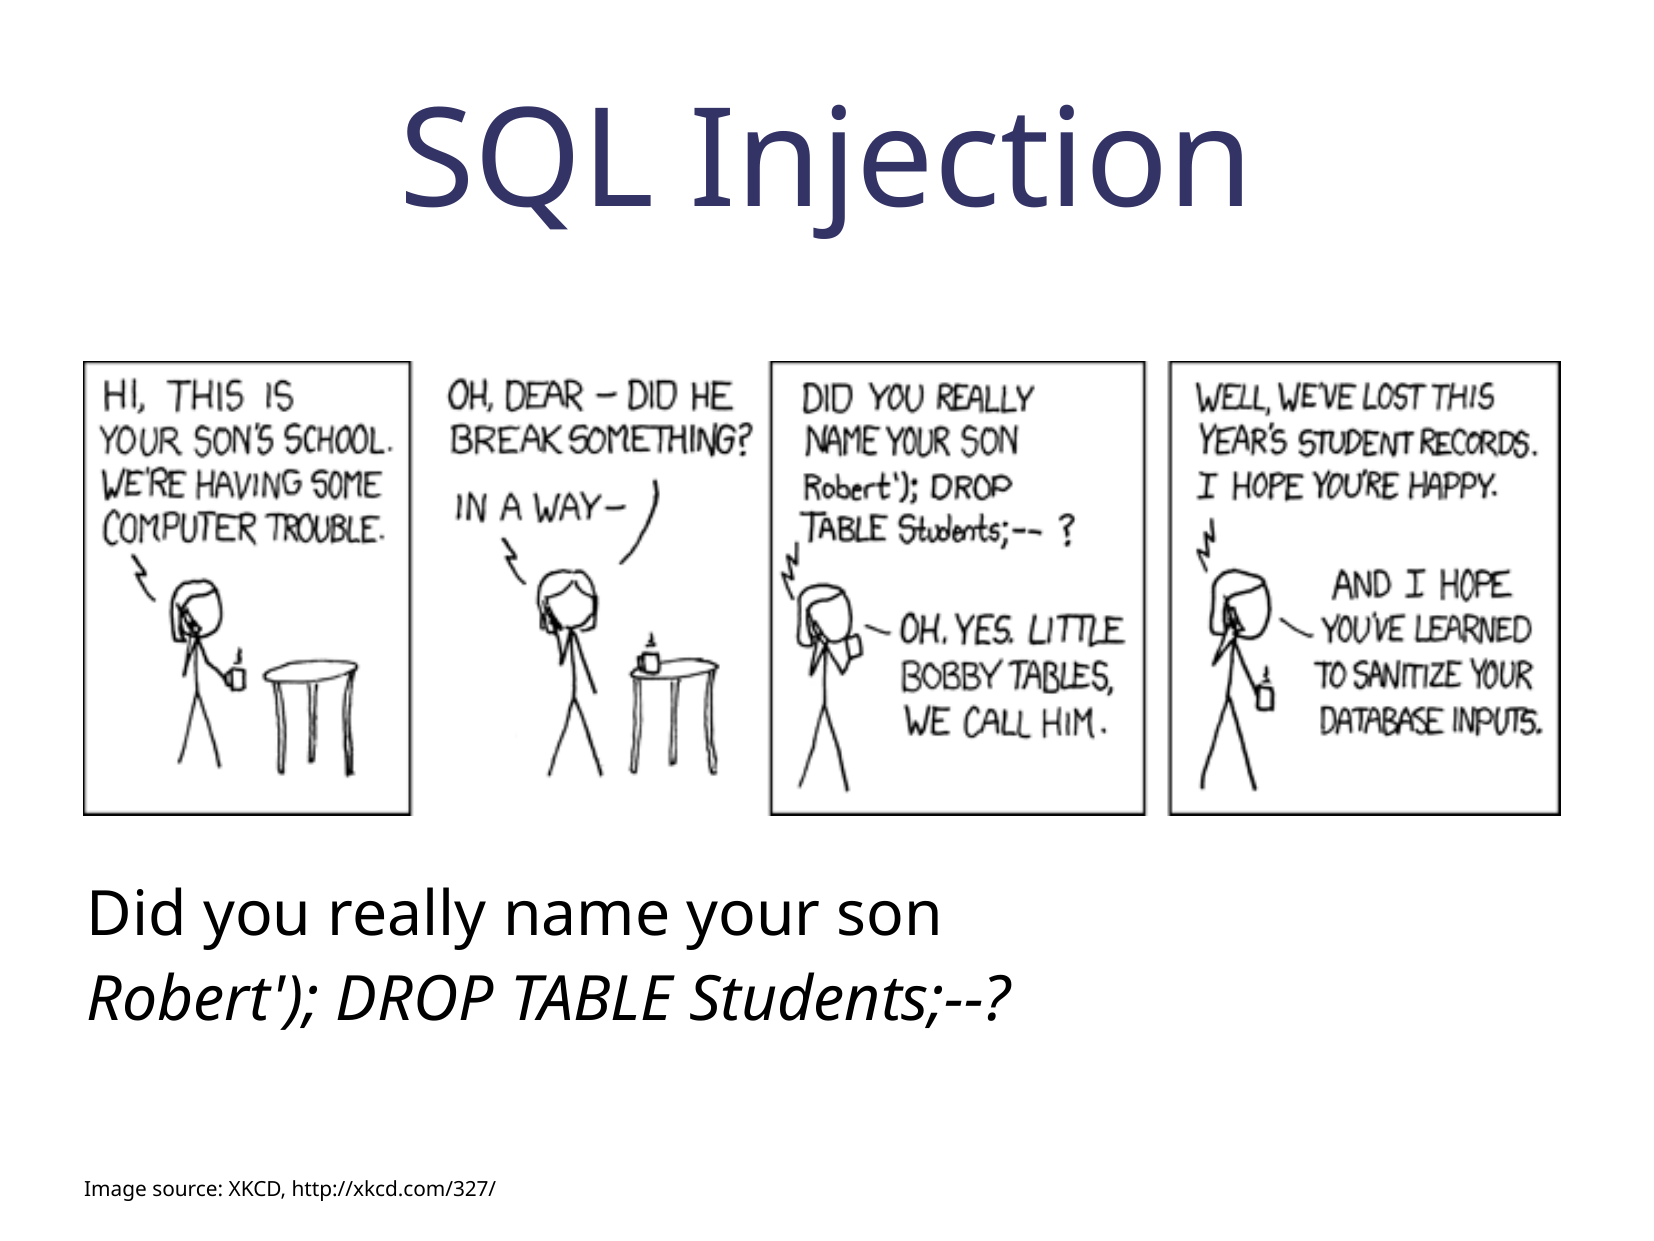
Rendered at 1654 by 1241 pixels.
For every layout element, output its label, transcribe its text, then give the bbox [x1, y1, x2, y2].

title SQL Injection [82, 56, 1571, 250]
picture [83, 361, 1561, 816]
text_box Image source: XKCD, http://xkcd.com/327/ [69, 1167, 709, 1207]
subtitle Did you really name your son Robert'); DROP TABLE Students;--? [86, 868, 1575, 1021]
